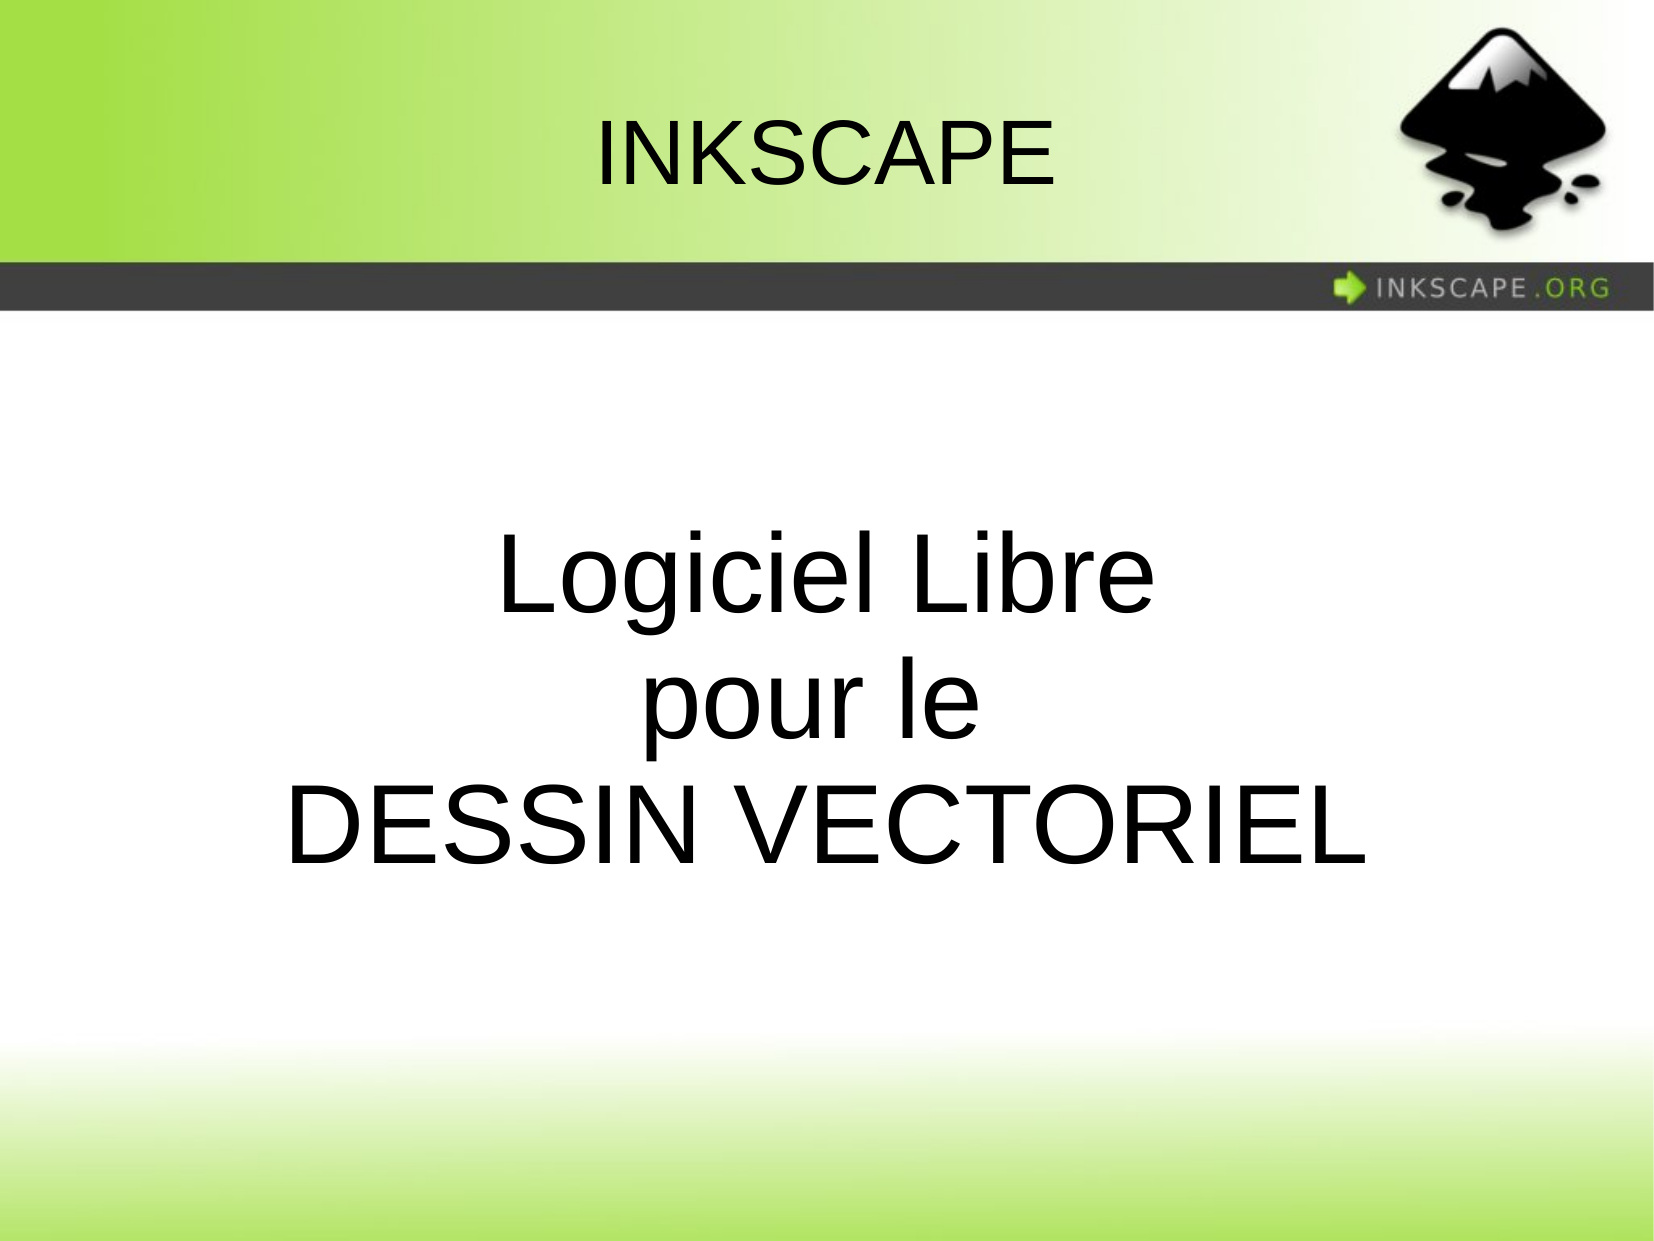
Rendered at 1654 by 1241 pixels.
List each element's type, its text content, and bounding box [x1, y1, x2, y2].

title INKSCAPE [82, 49, 1571, 257]
picture [0, 0, 1654, 1241]
subtitle Logiciel Libre pour le DESSIN VECTORIEL [82, 290, 1571, 1109]
